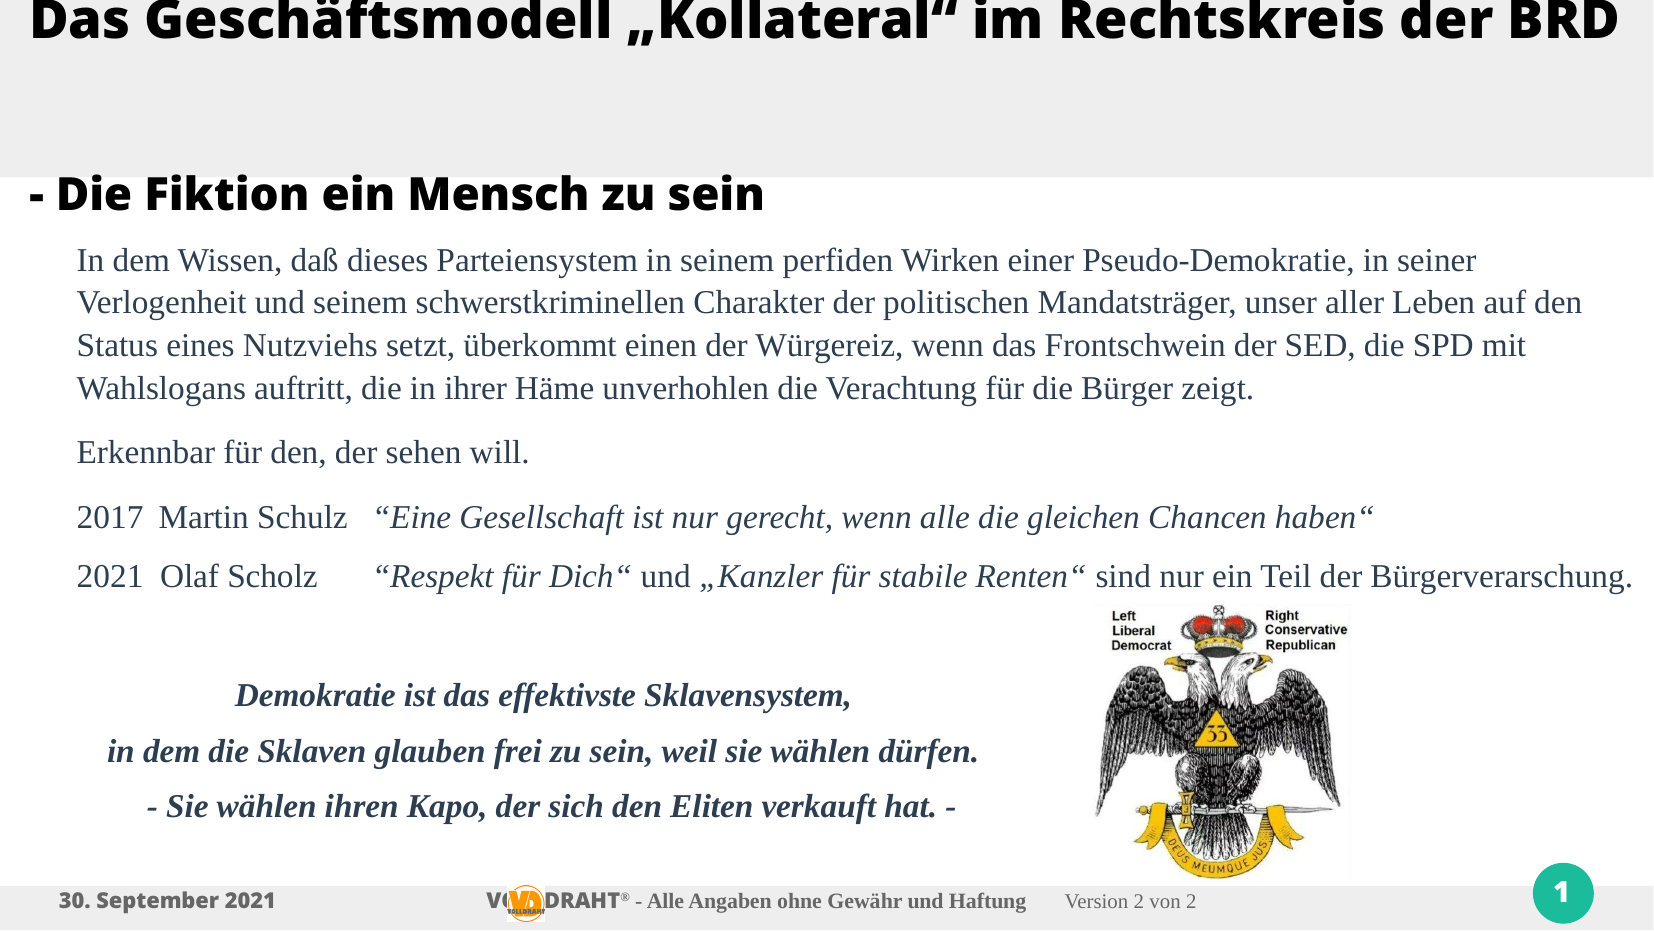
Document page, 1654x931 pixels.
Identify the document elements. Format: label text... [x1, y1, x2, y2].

title Das Geschäftsmodell „Kollateral“ im Rechtskreis der BRD - Die Fiktion ein Mensch zu sein [29, 5, 1624, 184]
list In dem Wissen, daß dieses Parteiensystem in seinem perfiden Wirken einer Pseudo-Demokratie, in seiner Verlogenheit und seinem schwerstkriminellen Charakter der politischen Mandatsträger, unser aller Leben auf den Status eines Nutzviehs setzt, überkommt einen der Würgereiz, wenn das Frontschwein der SED, die SPD mit Wahlslogans auftritt, die in ihrer Häme unverhohlen die Verachtung für die Bürger zeigt. Erkennbar für den, der sehen will. 2017 Martin Schulz “Eine Gesellschaft ist nur gerecht, wenn alle die gleichen Chancen haben“ 2021 Olaf Scholz “Respekt für Dich“ und „Kanzler für stabile Renten“ sind nur ein Teil der Bürgerverarschung. [5, 236, 1654, 864]
text_box Demokratie ist das effektivste Sklavensystem, in dem die Sklaven glauben frei zu sein, weil sie wählen dürfen. - Sie wählen ihren Kapo, der sich den Eliten verkauft hat. - [92, 679, 1004, 805]
picture [507, 885, 545, 922]
picture [1056, 601, 1382, 880]
